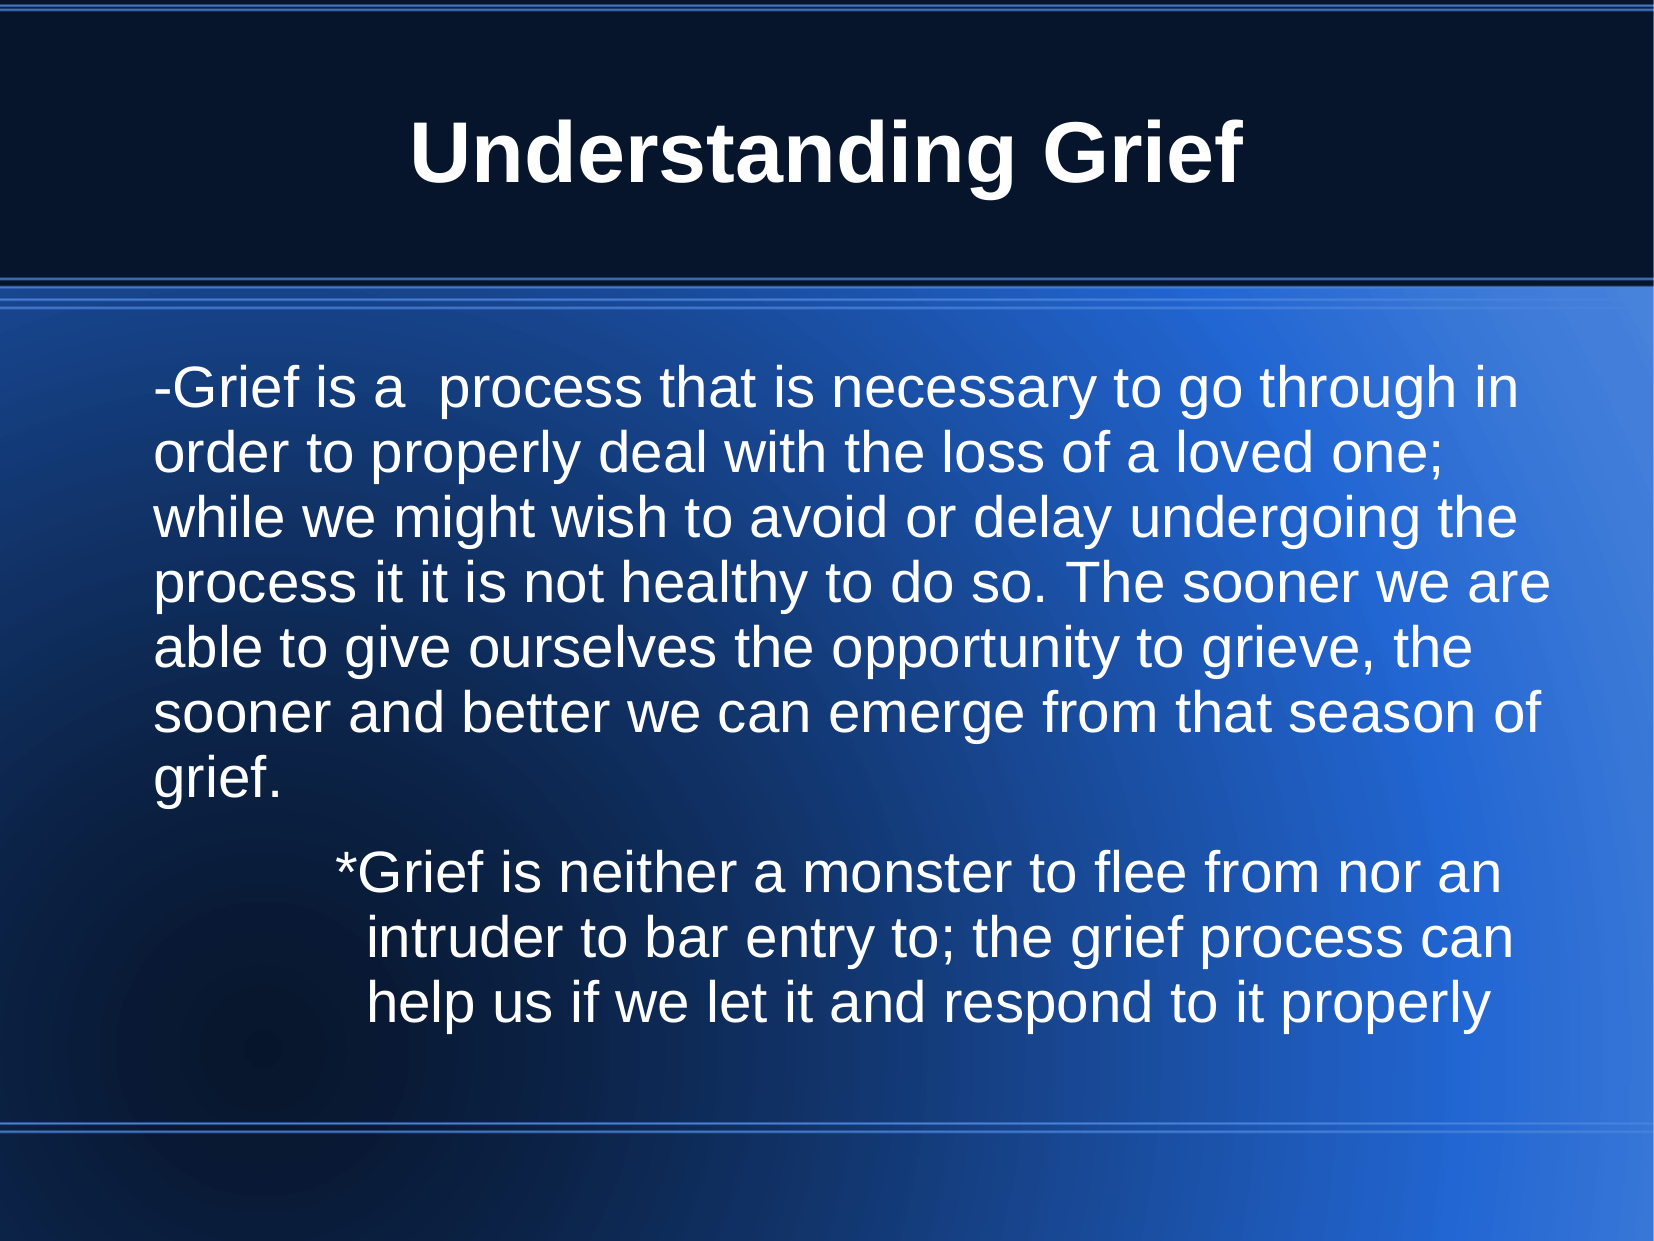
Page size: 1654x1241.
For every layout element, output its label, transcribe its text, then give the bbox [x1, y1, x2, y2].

list -Grief is a process that is necessary to go through in order to properly deal with the loss of a loved one; while we might wish to avoid or delay undergoing the process it it is not healthy to do so. The sooner we are able to give ourselves the opportunity to grieve, the sooner and better we can emerge from that season of grief. *Grief is neither a monster to flee from nor an intruder to bar entry to; the grief process can help us if we let it and respond to it properly [82, 355, 1571, 1058]
title Understanding Grief [82, 49, 1571, 257]
picture [0, 0, 1654, 1241]
